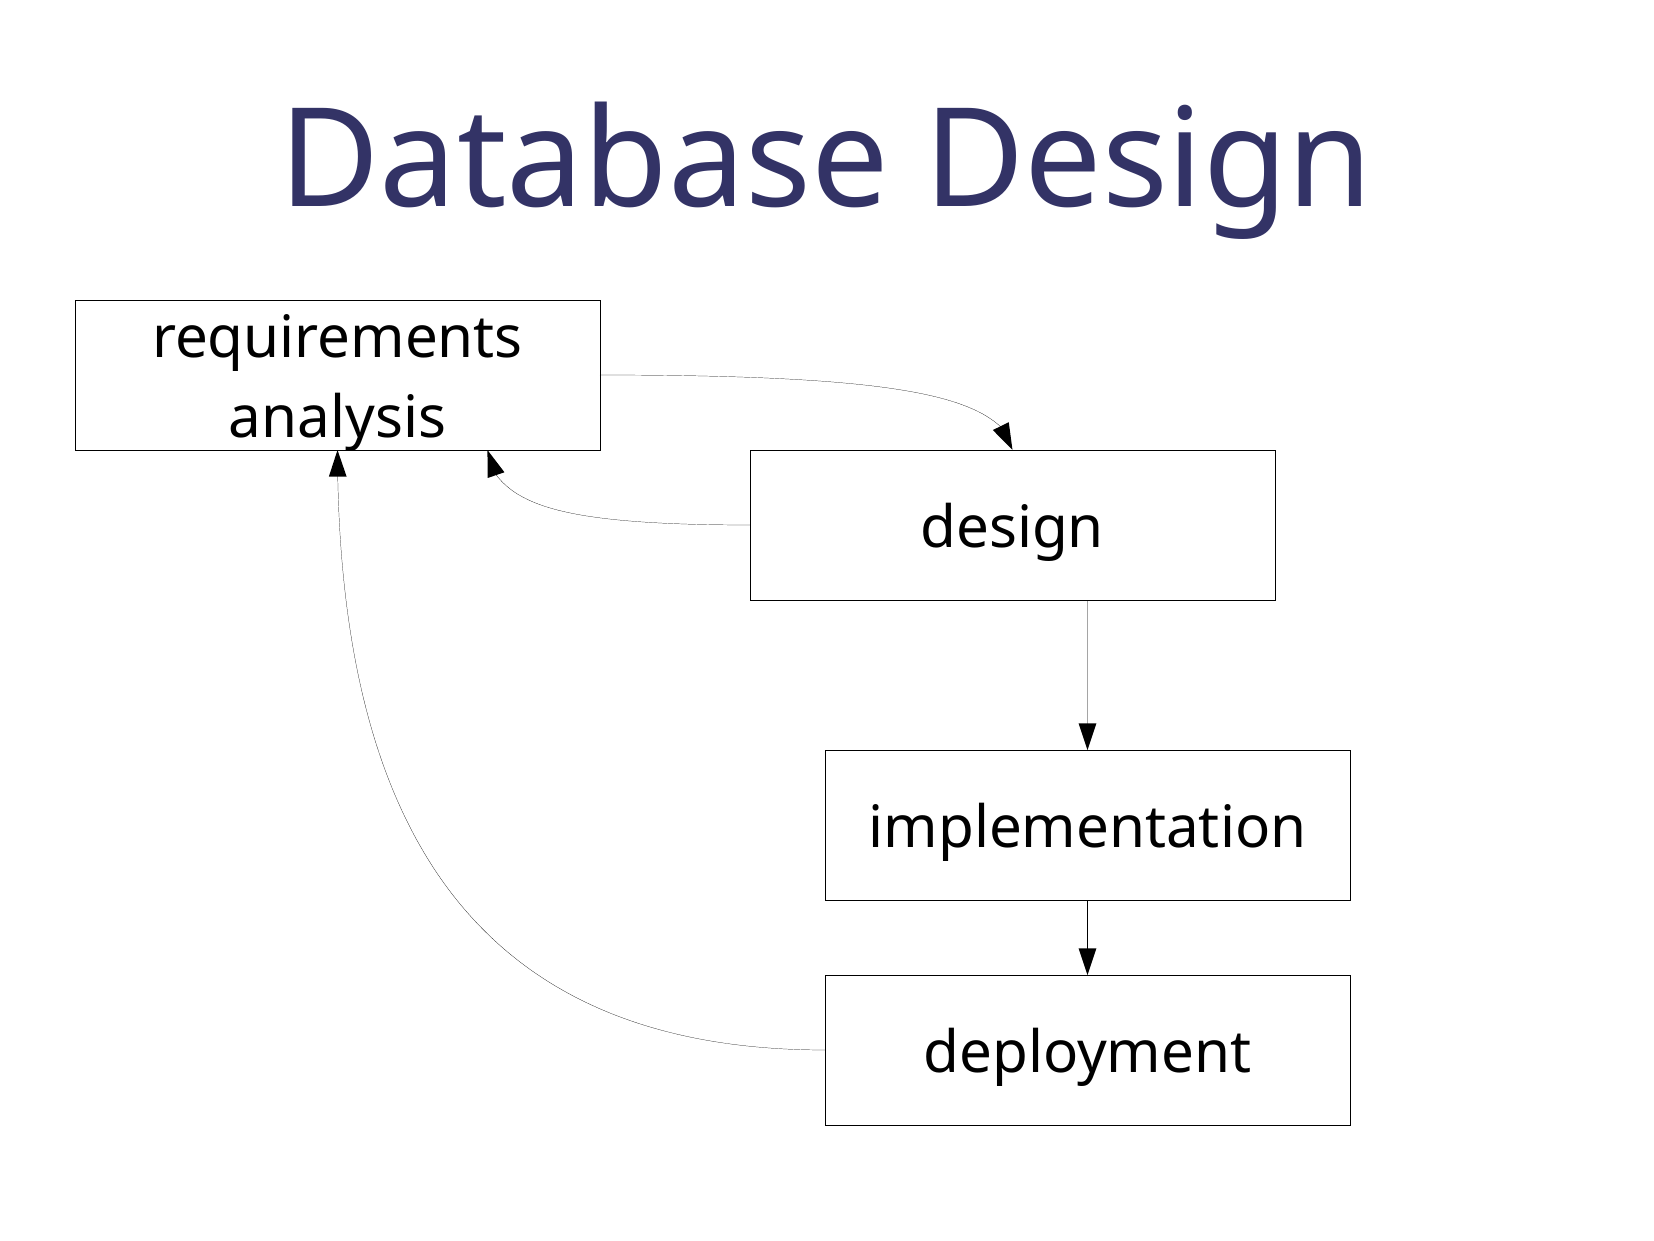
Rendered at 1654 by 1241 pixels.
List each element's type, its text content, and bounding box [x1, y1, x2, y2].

title Database Design [82, 49, 1571, 257]
text_box requirements analysis [75, 300, 601, 451]
text_box deployment [825, 975, 1351, 1126]
text_box design [750, 450, 1276, 601]
text_box implementation [825, 750, 1351, 901]
